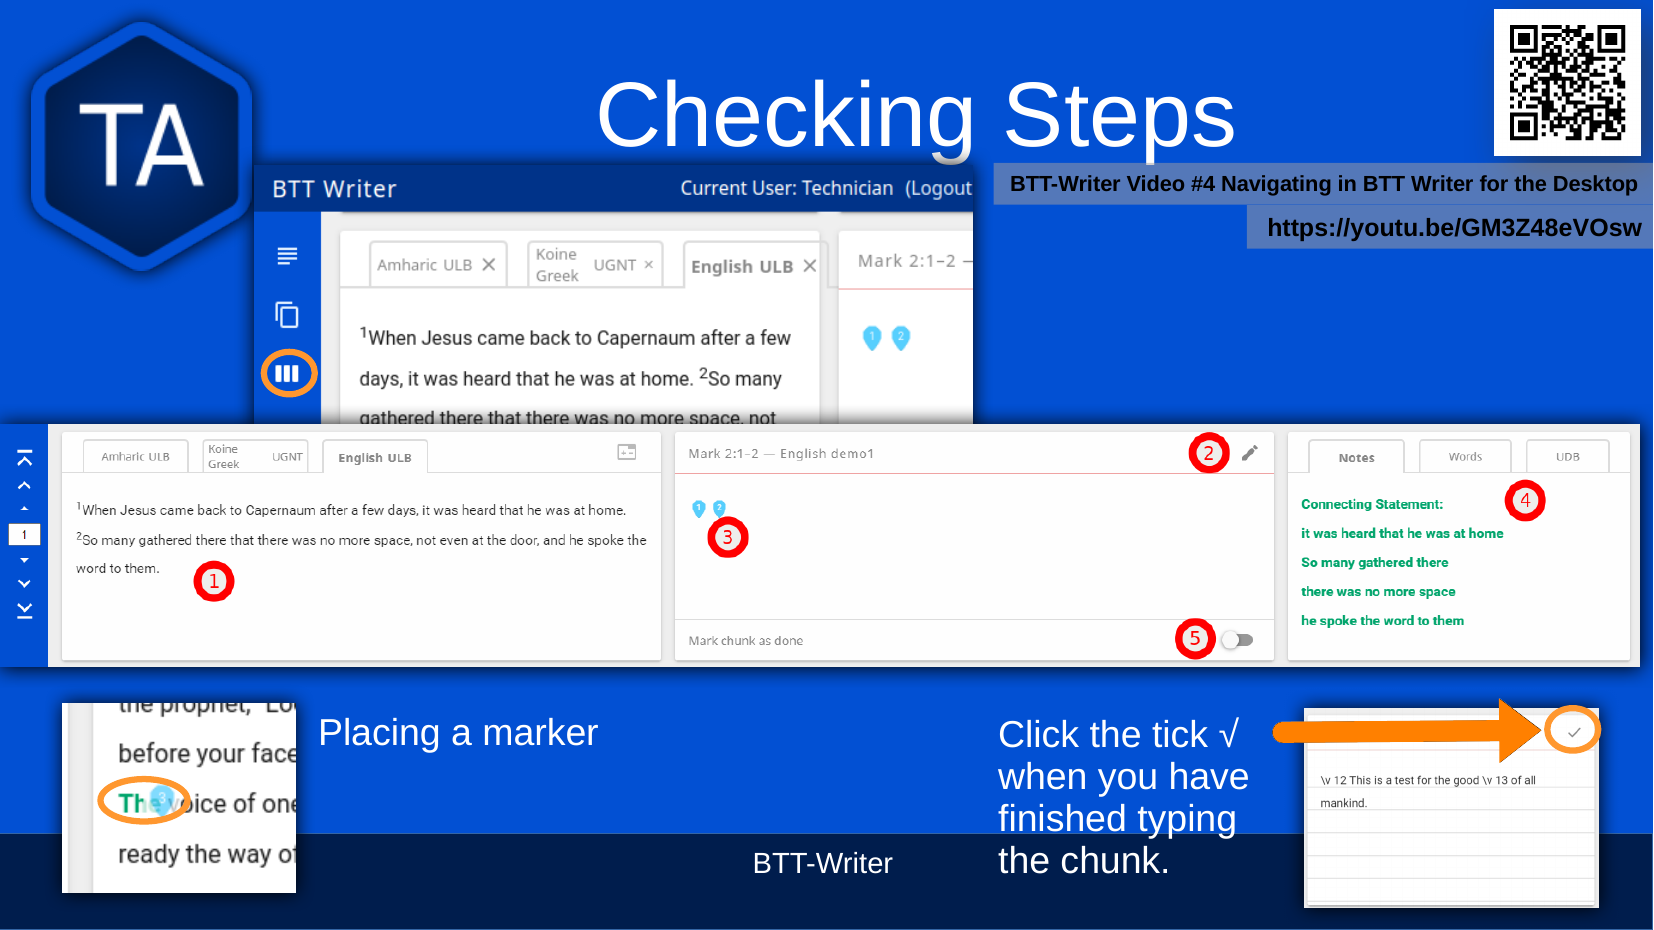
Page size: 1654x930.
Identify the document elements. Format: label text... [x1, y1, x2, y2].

picture [1589, 708, 1599, 717]
picture [1304, 708, 1499, 721]
picture [62, 703, 296, 893]
picture [1304, 708, 1599, 908]
picture [1551, 712, 1595, 747]
picture [31, 22, 252, 271]
text_box BTT-Writer Video #4 Navigating in BTT Writer for the Desktop [993, 162, 1653, 205]
picture [1494, 9, 1641, 156]
picture [0, 165, 1640, 667]
title Checking Steps [263, 37, 1479, 193]
text_box Click the tick √ when you have finished typing the chunk. [983, 705, 1274, 889]
text_box Placing a marker [303, 703, 627, 761]
text_box https://youtu.be/GM3Z48eVOsw [1246, 205, 1653, 249]
